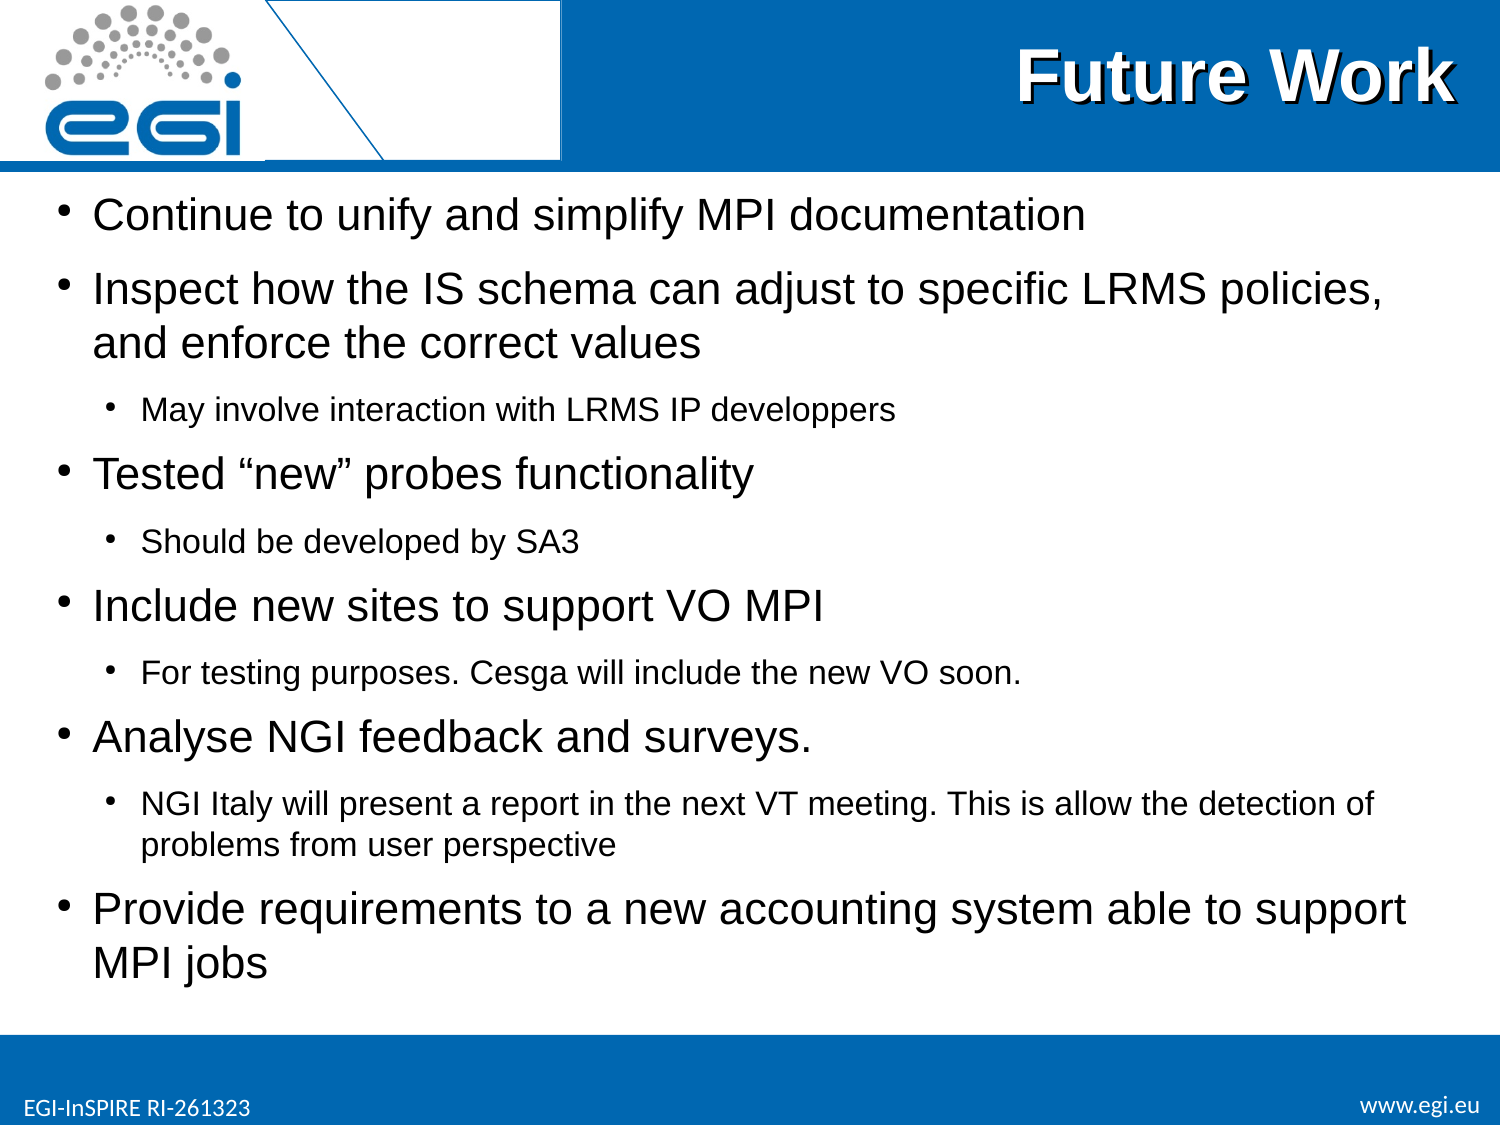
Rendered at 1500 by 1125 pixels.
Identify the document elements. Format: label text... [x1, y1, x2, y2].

picture [0, 0, 265, 161]
list Continue to unify and simplify MPI documentation Inspect how the IS schema can adjust to specific LRMS policies, and enforce the correct values May involve interaction with LRMS IP developpers Tested “new” probes functionality Should be developed by SA3 Include new sites to support VO MPI For testing purposes. Cesga will include the new VO soon. Analyse NGI feedback and surveys. NGI Italy will present a report in the next VT meeting. This is allow the detection of problems from user perspective Provide requirements to a new accounting system able to support MPI jobs [29, 177, 1471, 1004]
title Future Work [348, 19, 1471, 161]
